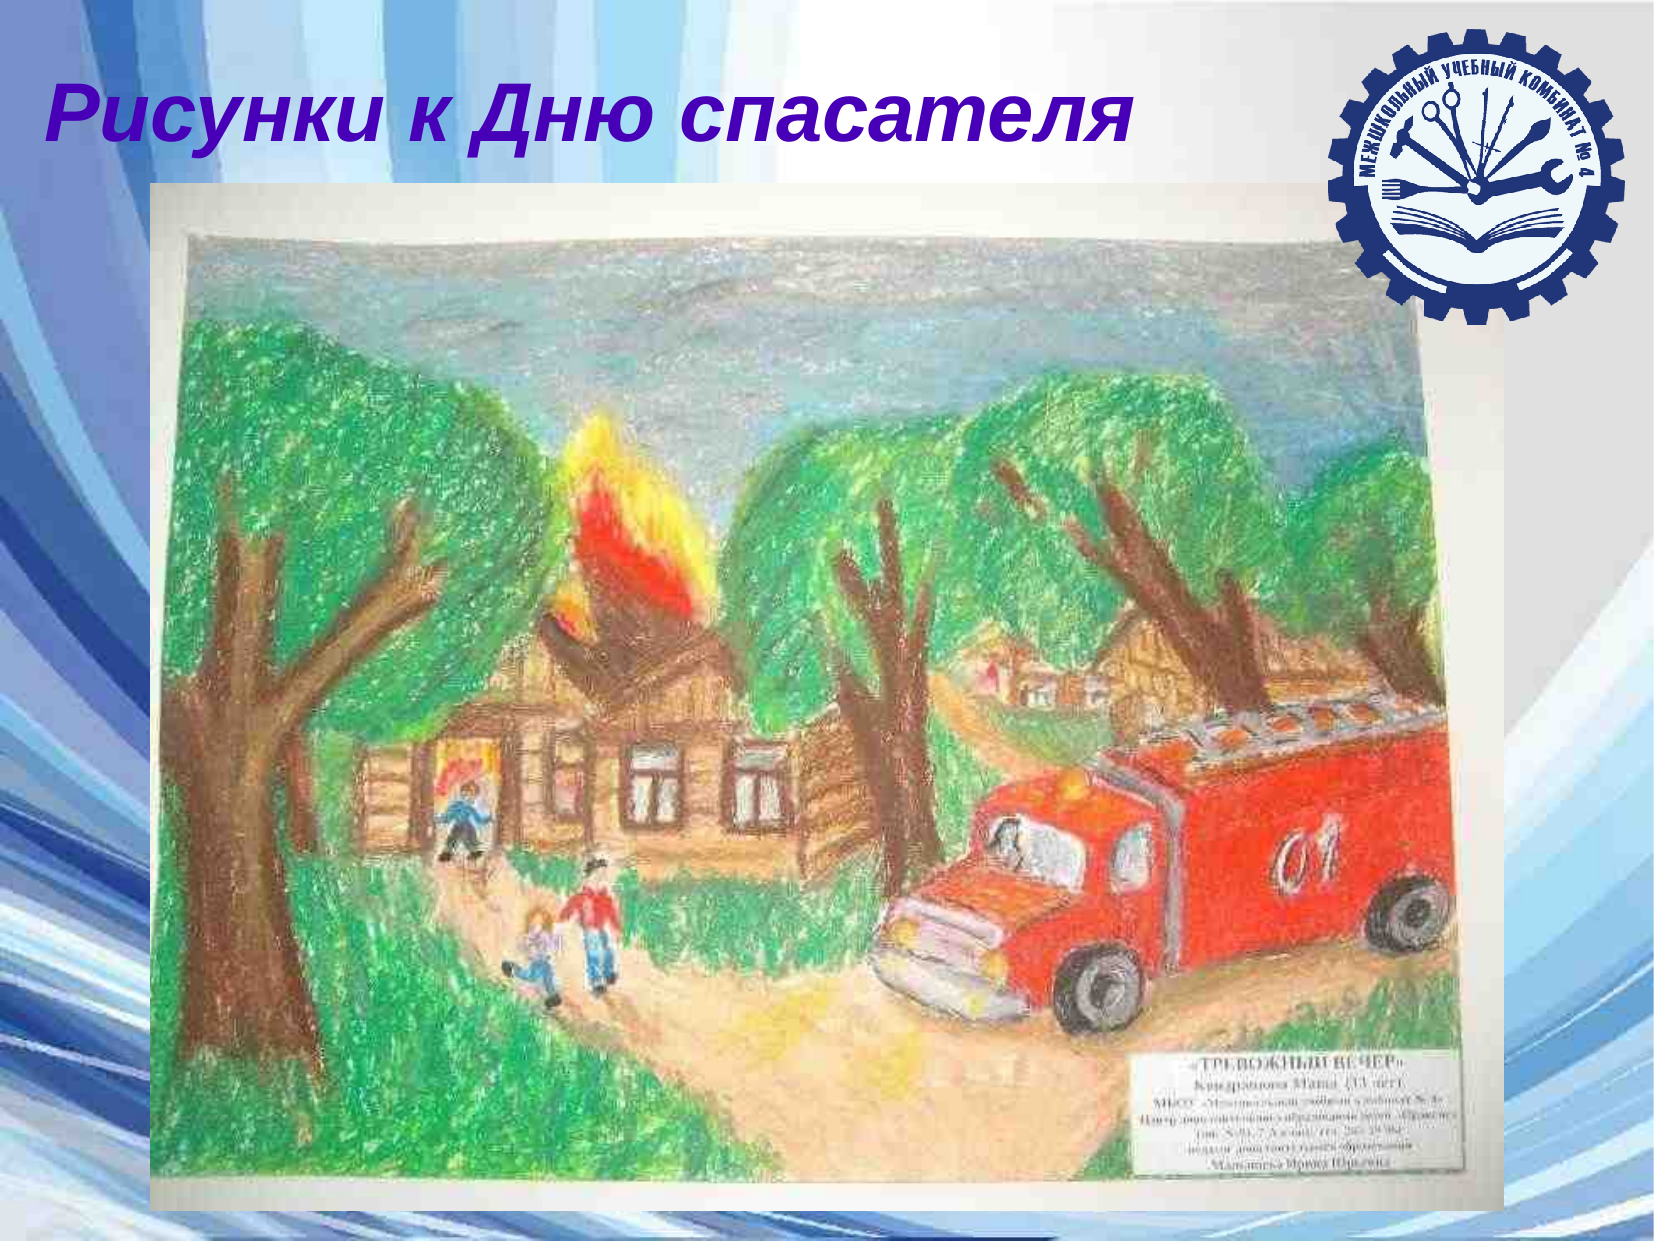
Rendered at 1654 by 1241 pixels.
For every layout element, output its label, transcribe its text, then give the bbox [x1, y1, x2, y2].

picture [0, 0, 1654, 1241]
text_box Рисунки к Дню спасателя [29, 58, 1328, 167]
